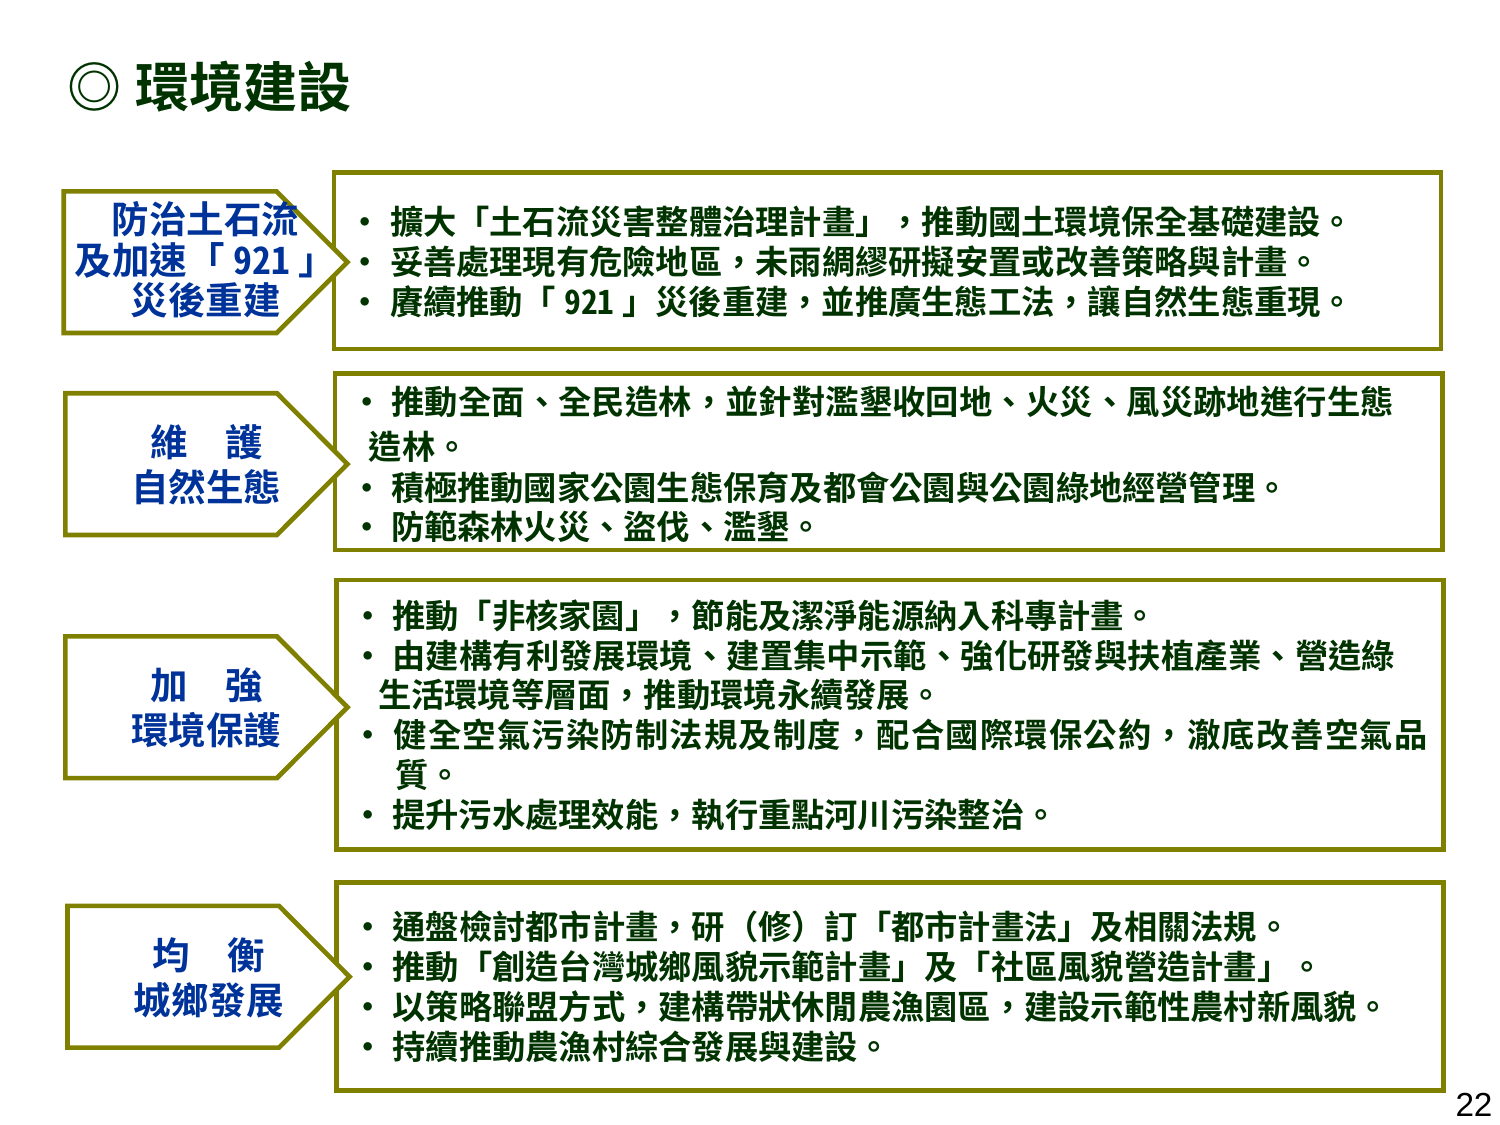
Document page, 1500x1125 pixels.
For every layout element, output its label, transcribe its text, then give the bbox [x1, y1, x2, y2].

text_box ◎環境建設 [53, 45, 963, 126]
text_box 維 護 自然生態 [65, 393, 348, 535]
text_box ‧通盤檢討都市計畫，研（修）訂「都市計畫法」及相關法規。 ‧推動「創造台灣城鄉風貌示範計畫」及「社區風貌營造計畫」。 ‧以策略聯盟方式，建構帶狀休閒農漁園區，建設示範性農村新風貌。 ‧持續推動農漁村綜合發展與建設。 [336, 882, 1444, 1091]
text_box 加 強 環境保護 [65, 636, 348, 779]
text_box 防治土石流 及加速「921」 災後重建 [63, 191, 348, 334]
text_box ‧擴大「土石流災害整體治理計畫」，推動國土環境保全基礎建設。 ‧妥善處理現有危險地區，未雨綢繆研擬安置或改善策略與計畫。 ‧賡續推動「921」災後重建，並推廣生態工法，讓自然生態重現。 [334, 172, 1442, 350]
text_box 均 衡 城鄉發展 [67, 905, 350, 1048]
text_box ‧推動「非核家園」，節能及潔淨能源納入科專計畫。 ‧由建構有利發展環境、建置集中示範、強化研發與扶植產業、營造綠 生活環境等層面，推動環境永續發展。 ‧健全空氣污染防制法規及制度，配合國際環保公約，澈底改善空氣品 質。 ‧提升污水處理效能，執行重點河川污染整治。 [336, 579, 1444, 850]
text_box ‧推動全面、全民造林，並針對濫墾收回地、火災、風災跡地進行生態 造林。 ‧積極推動國家公園生態保育及都會公園與公園綠地經營管理。 ‧防範森林火災、盜伐、濫墾。 [335, 373, 1443, 550]
